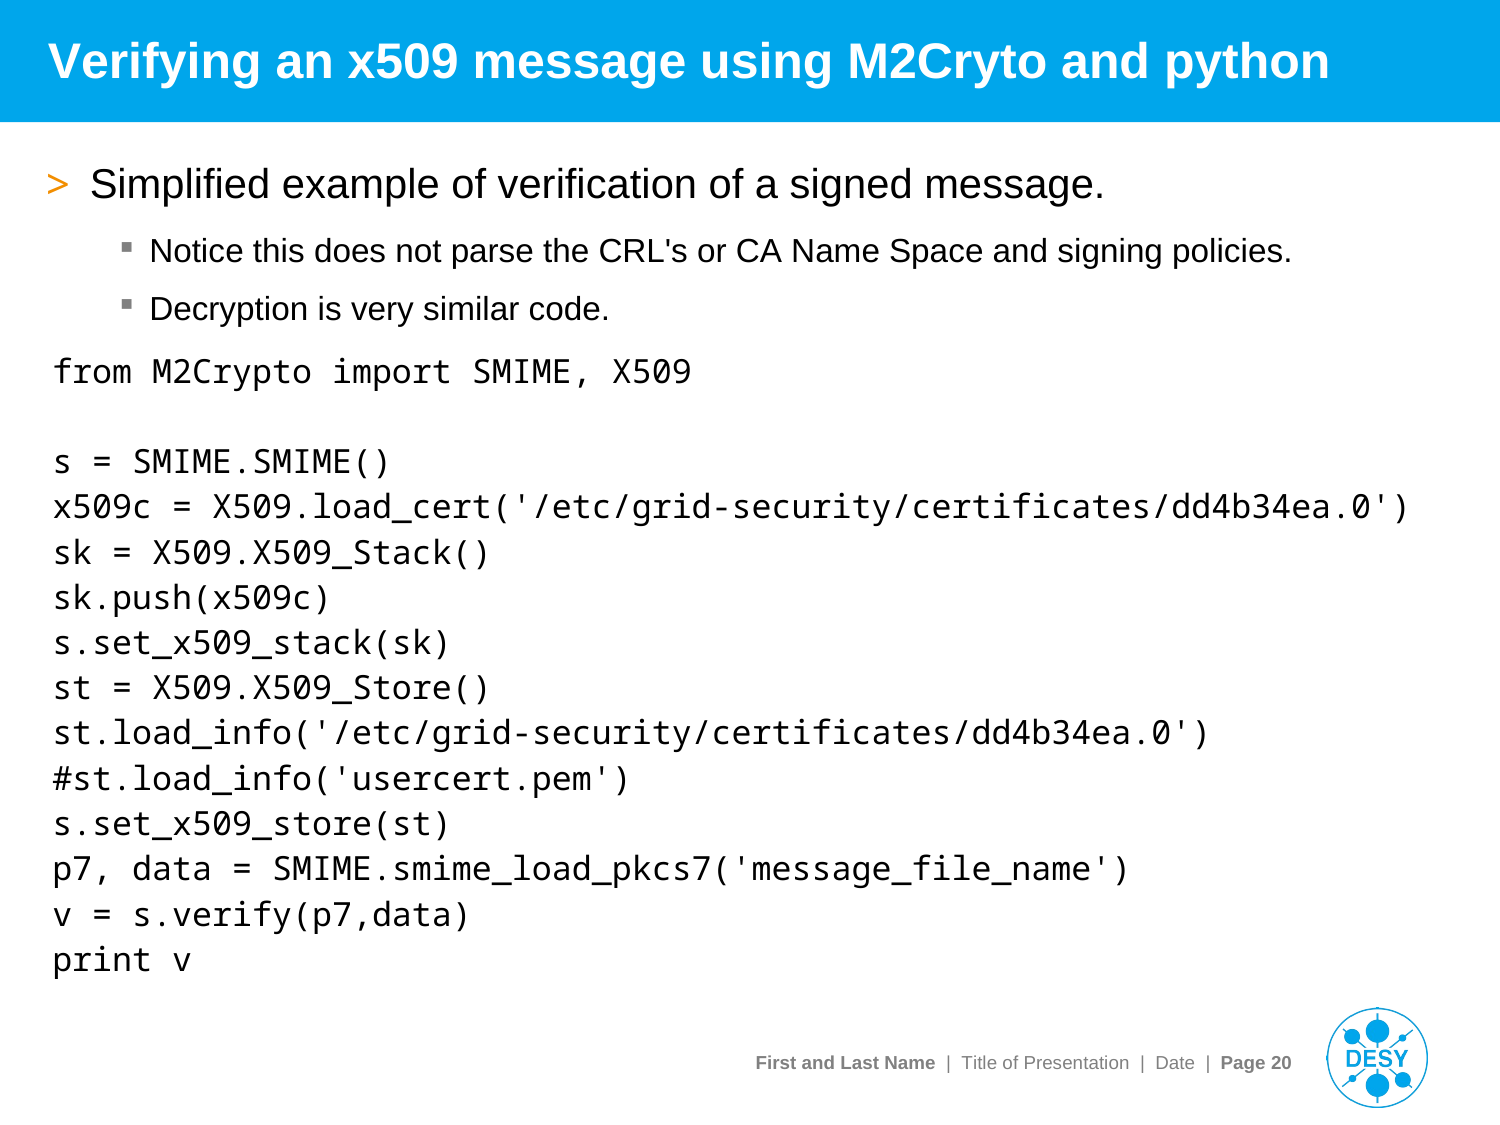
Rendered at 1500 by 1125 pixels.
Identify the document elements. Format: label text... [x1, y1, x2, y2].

picture [1326, 1007, 1428, 1108]
list Simplified example of verification of a signed message. Notice this does not parse the CRL's or CA Name Space and signing policies. Decryption is very similar code. [46, 160, 1444, 340]
title Verifying an x509 message using M2Cryto and python [47, 24, 1446, 99]
text_box from M2Crypto import SMIME, X509 s = SMIME.SMIME() x509c = X509.load_cert('/etc/grid-security/certificates/dd4b34ea.0') sk = X509.X509_Stack() sk.push(x509c) s.set_x509_stack(sk) st = X509.X509_Store() st.load_info('/etc/grid-security/certificates/dd4b34ea.0') #st.load_info('usercert.pem') s.set_x509_store(st) p7, data = SMIME.smime_load_pkcs7('message_file_name') v = s.verify(p7,data) print v [37, 340, 1463, 944]
